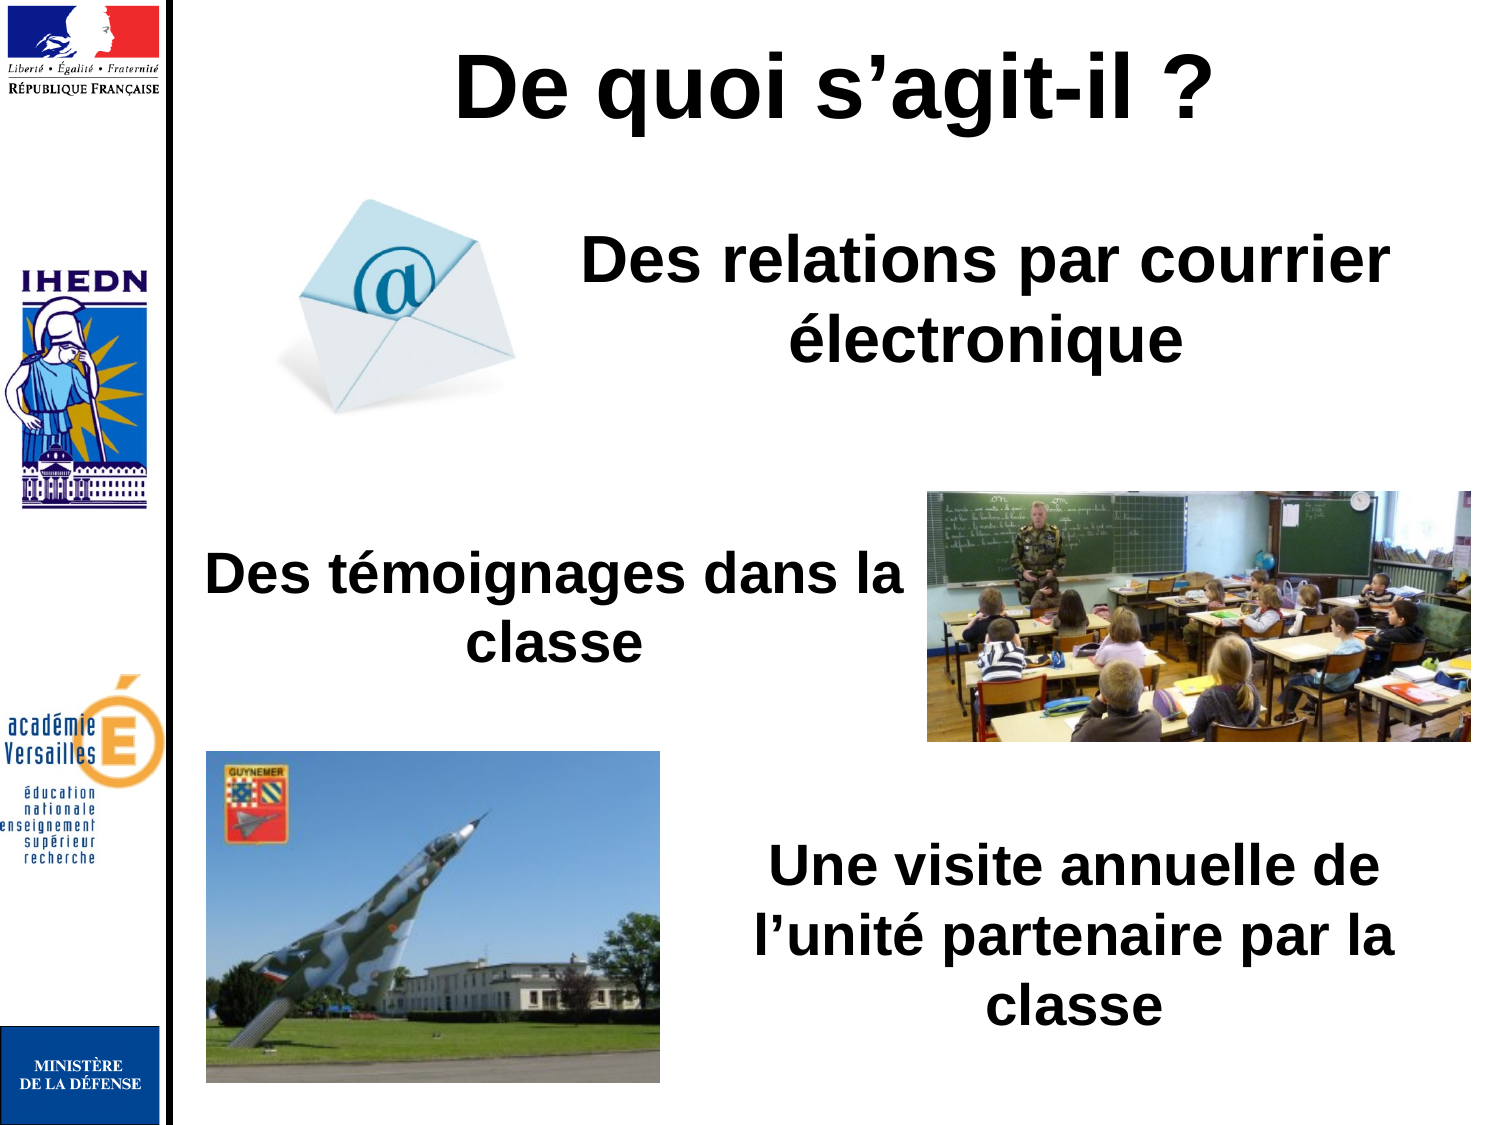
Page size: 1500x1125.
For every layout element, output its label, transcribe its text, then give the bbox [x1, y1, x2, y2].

picture [0, 674, 166, 864]
picture [0, 0, 166, 102]
picture [927, 491, 1471, 742]
picture [0, 264, 153, 513]
text_box Des témoignages dans la classe [183, 527, 928, 683]
picture [242, 172, 550, 450]
text_box Des relations par courrier électronique [513, 207, 1459, 384]
text_box Une visite annuelle de l’unité partenaire par la classe [702, 819, 1447, 1045]
text_box De quoi s’agit-il ? [171, 18, 1500, 207]
picture [206, 751, 660, 1083]
picture [0, 1026, 160, 1125]
